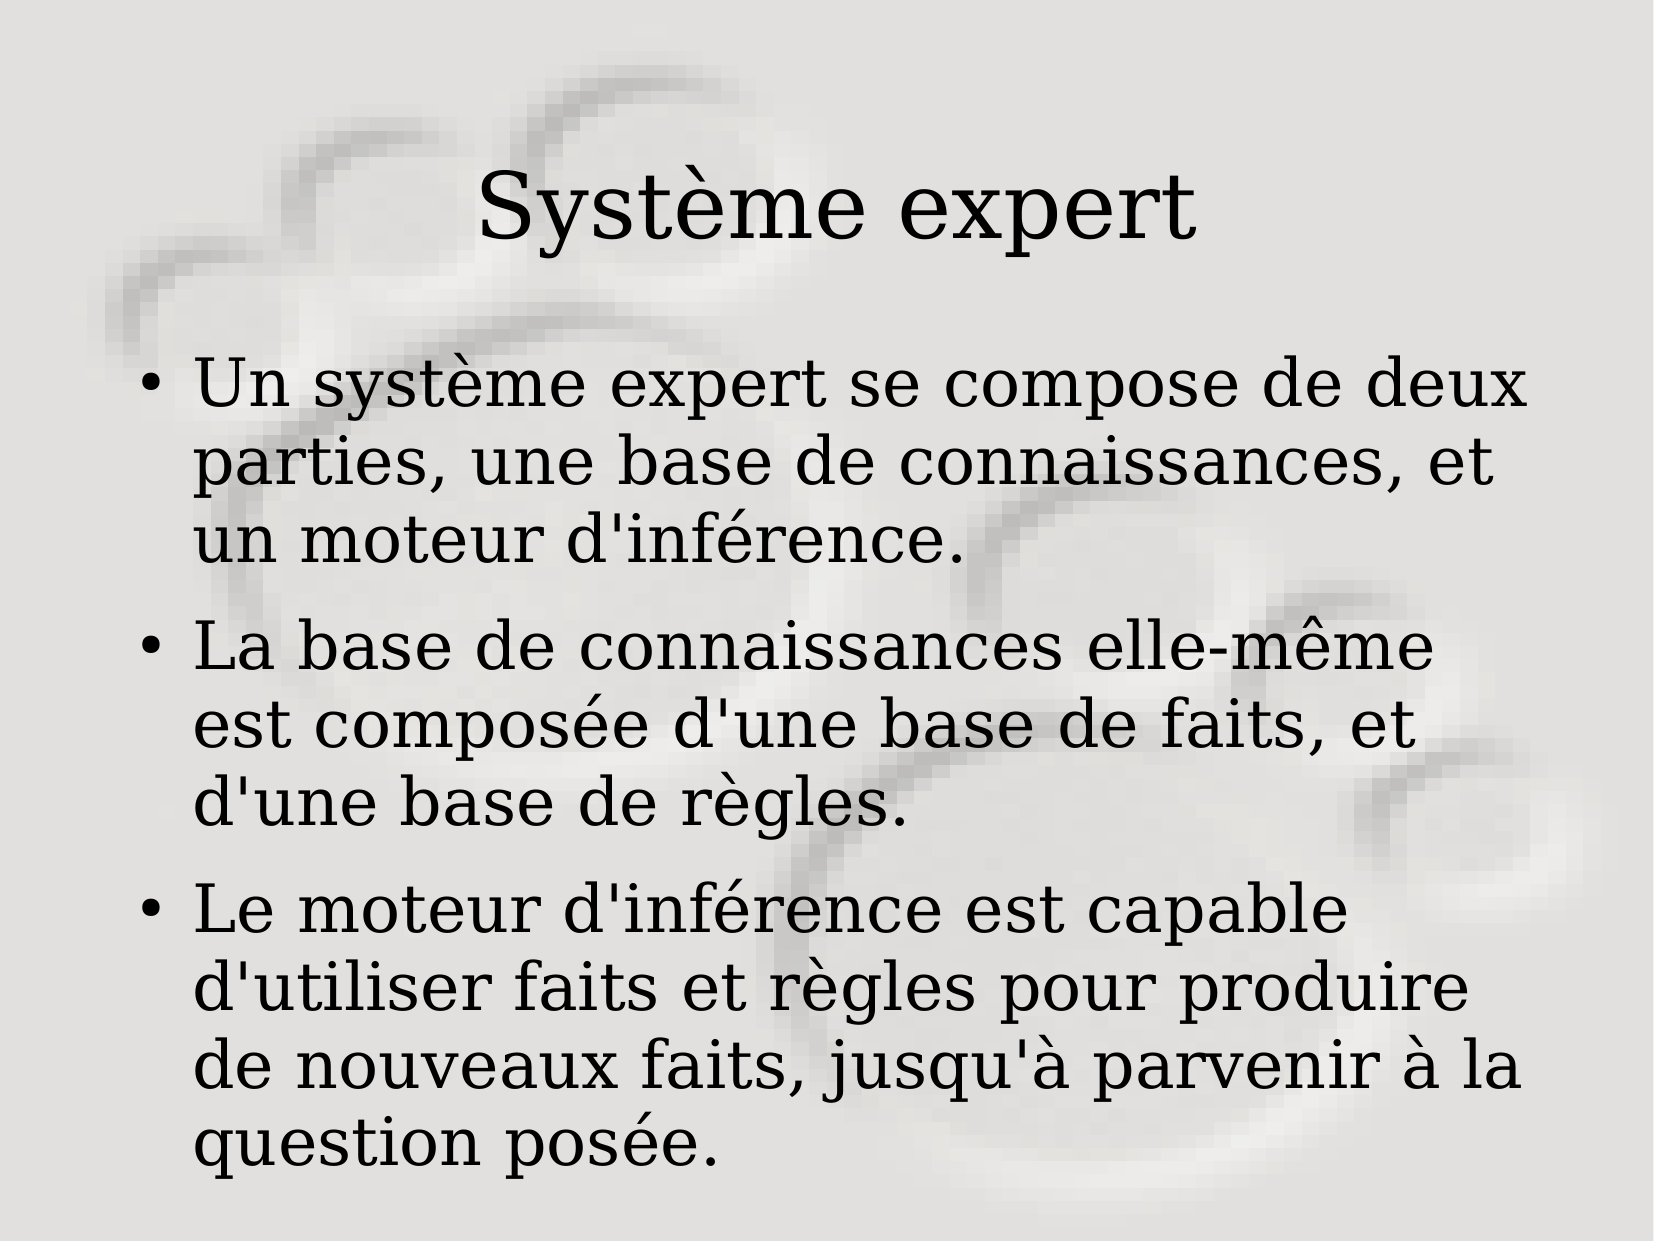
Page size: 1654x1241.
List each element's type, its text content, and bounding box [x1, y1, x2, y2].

title Système expert [121, 102, 1534, 311]
picture [0, 0, 1654, 1241]
list Un système expert se compose de deux parties, une base de connaissances, et un moteur d'inférence. La base de connaissances elle-même est composée d'une base de faits, et d'une base de règles. Le moteur d'inférence est capable d'utiliser faits et règles pour produire de nouveaux faits, jusqu'à parvenir à la question posée. [121, 344, 1534, 1182]
